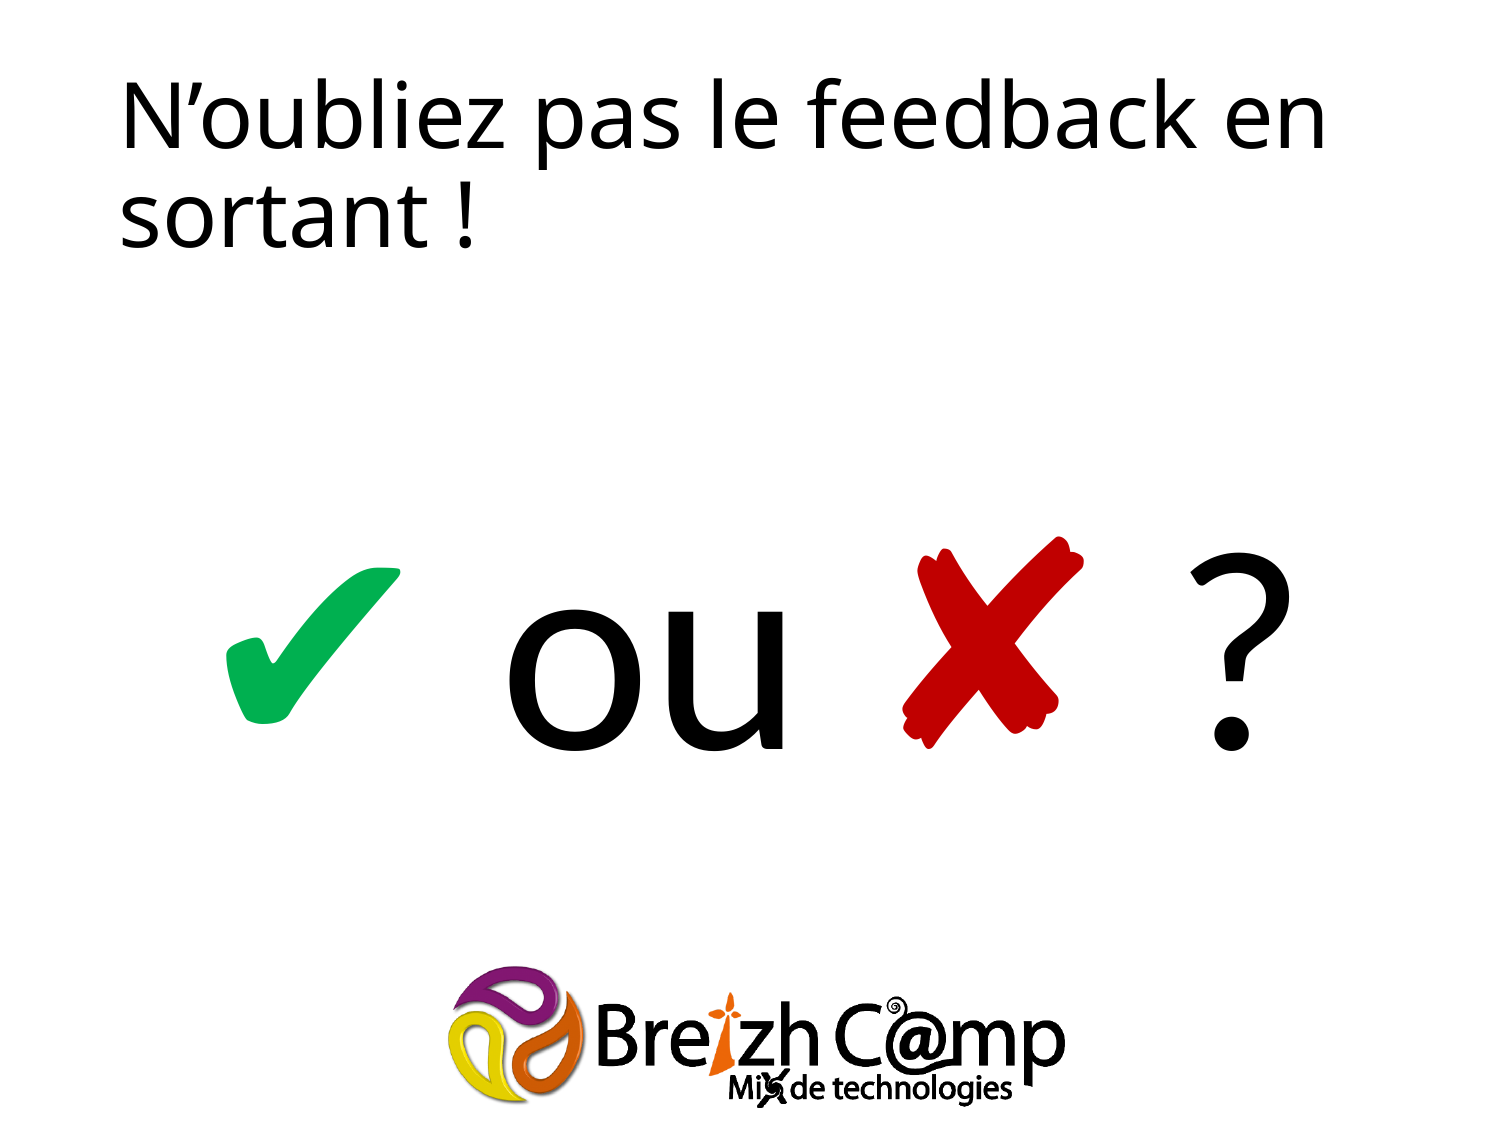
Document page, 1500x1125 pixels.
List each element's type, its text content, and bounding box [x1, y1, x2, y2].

picture [433, 958, 1067, 1120]
list ✔ ou ✘ ? [103, 299, 1397, 1014]
title N’oubliez pas le feedback en sortant ! [103, 59, 1397, 278]
